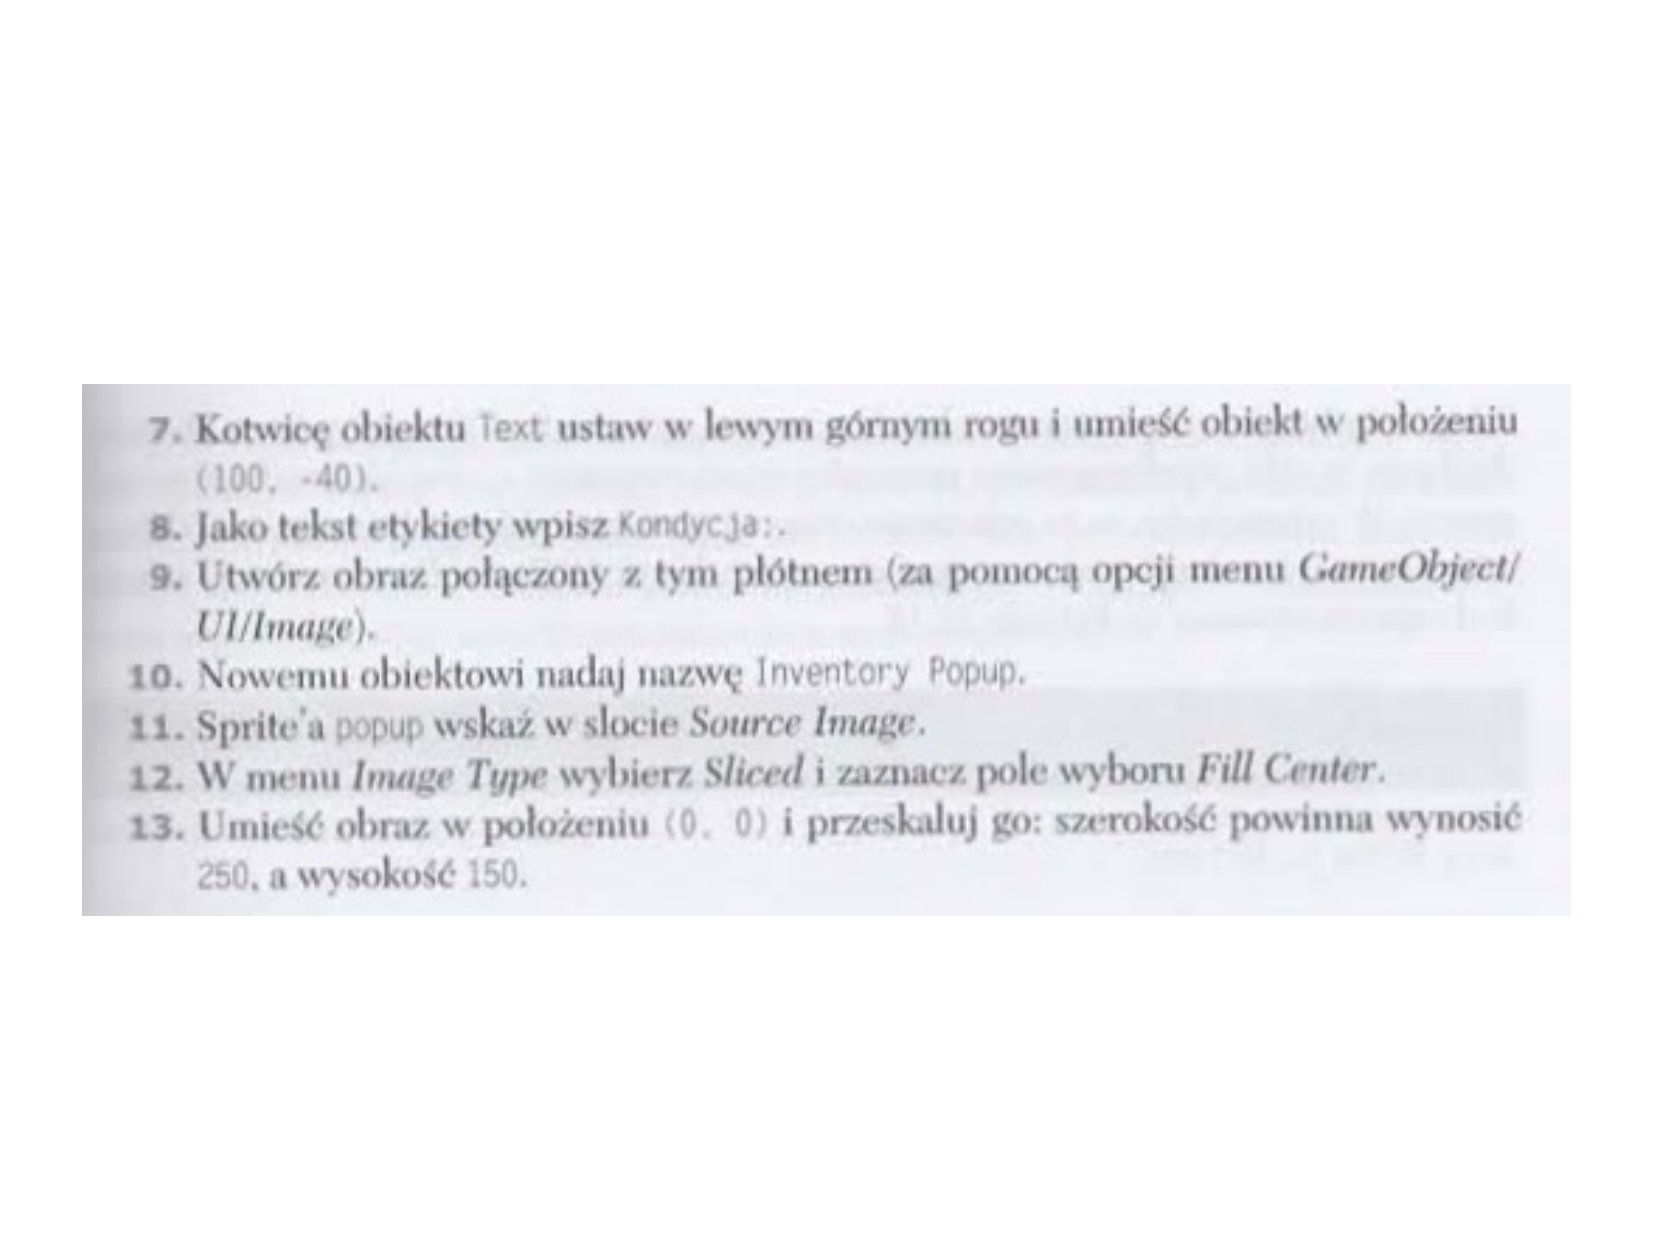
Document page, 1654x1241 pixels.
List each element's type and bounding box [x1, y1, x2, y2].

picture [82, 384, 1571, 916]
